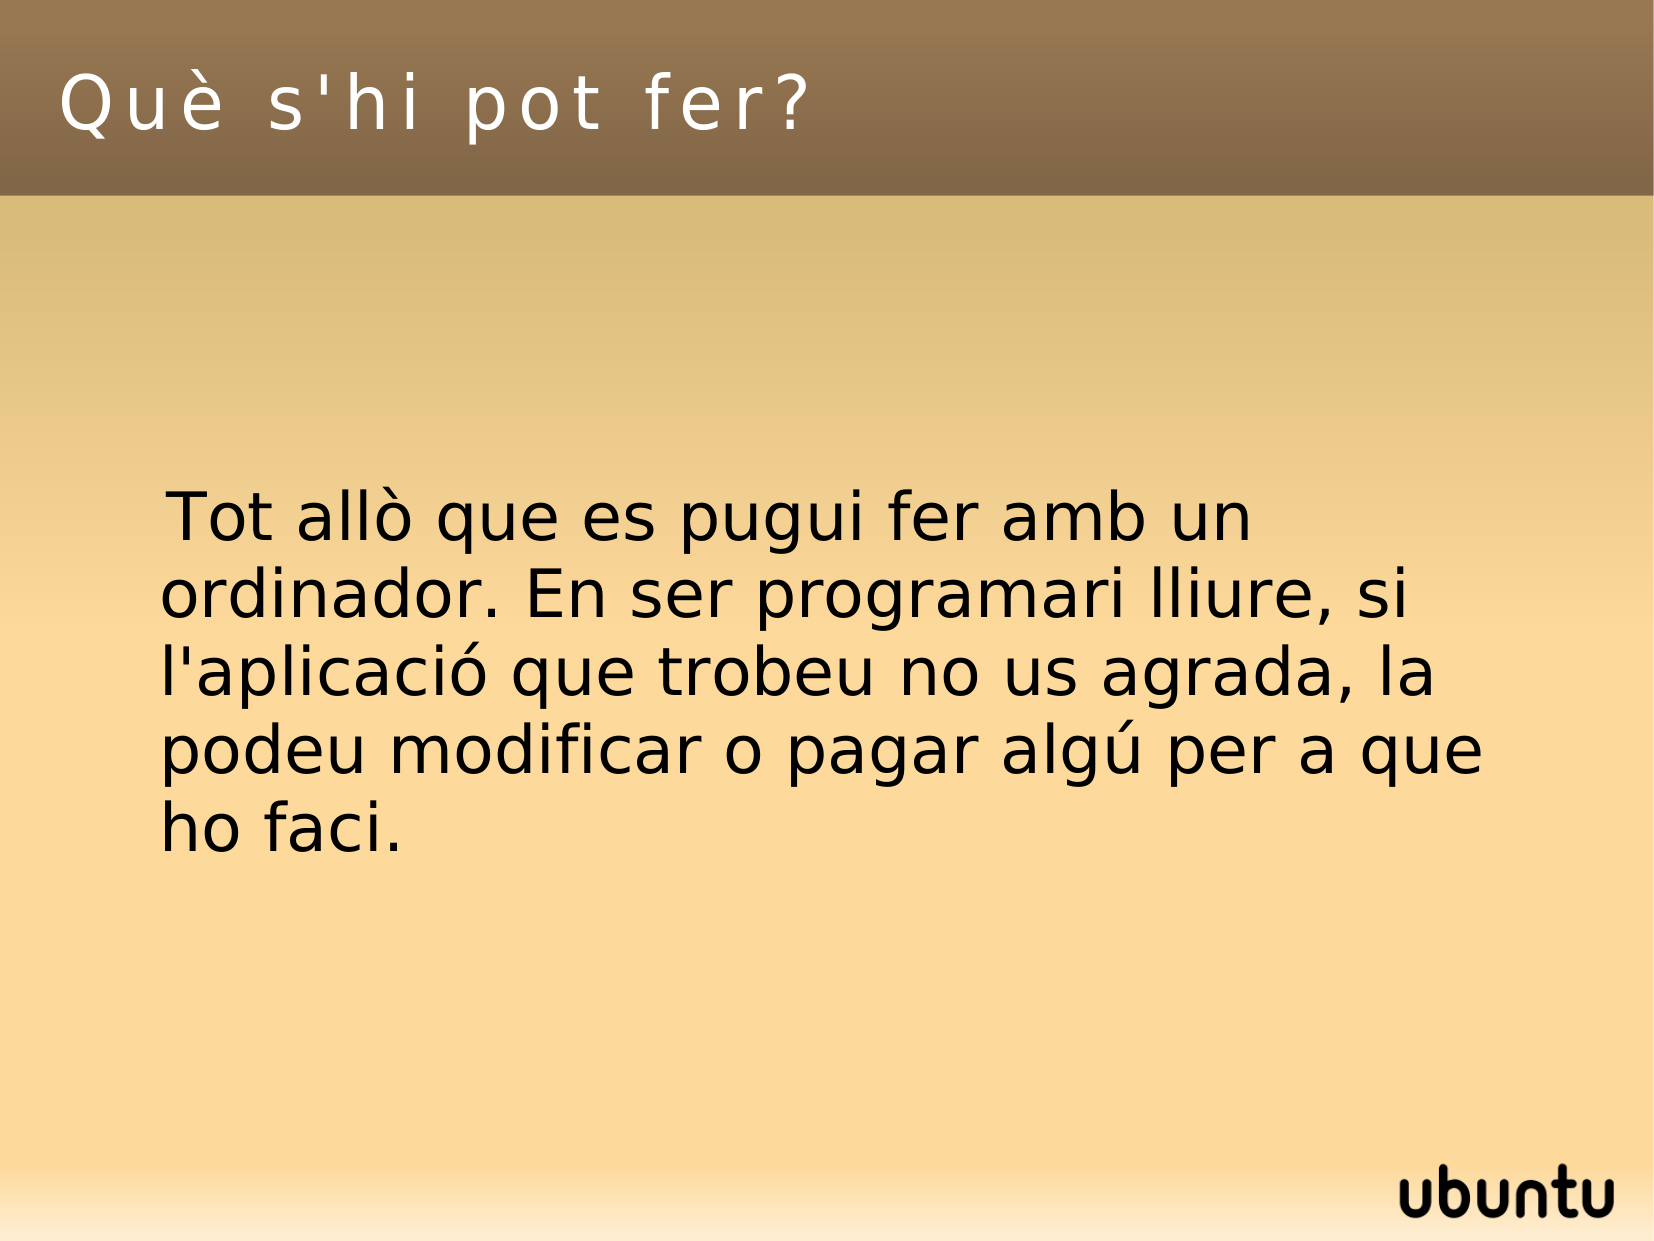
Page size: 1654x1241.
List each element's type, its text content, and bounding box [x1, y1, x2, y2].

title Què s'hi pot fer? [59, 29, 1595, 178]
picture [0, 0, 1654, 1241]
subtitle Tot allò que es pugui fer amb un ordinador. En ser programari lliure, si l'aplicació que trobeu no us agrada, la podeu modificar o pagar algú per a que ho faci. [88, 295, 1577, 1050]
